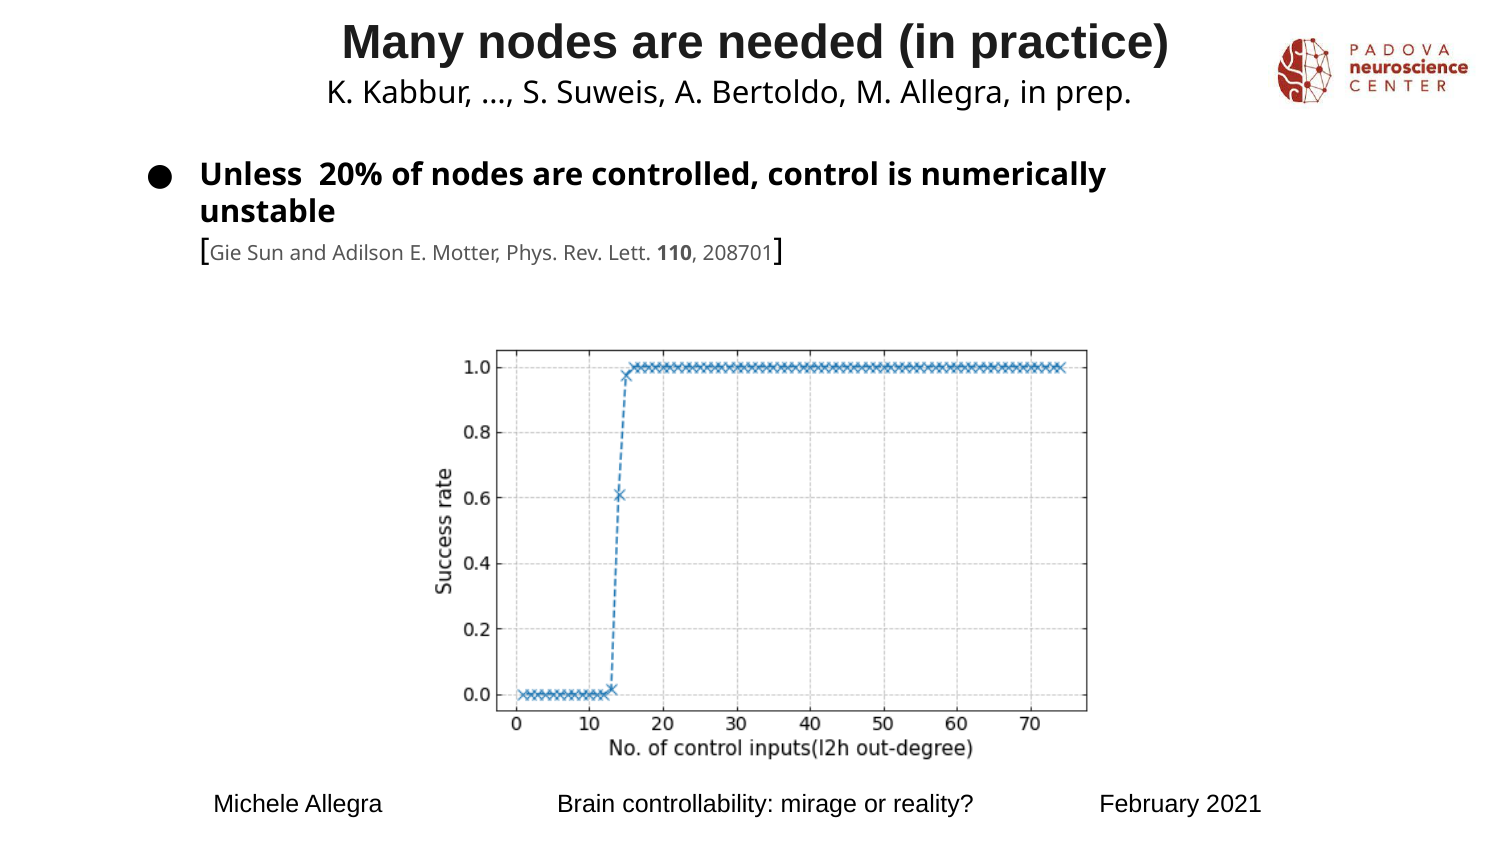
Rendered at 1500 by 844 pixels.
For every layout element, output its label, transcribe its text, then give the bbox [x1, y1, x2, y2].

text_box Unless 20% of nodes are controlled, control is numerically unstable [Gie Sun and Adilson E. Motter, Phys. Rev. Lett. 110, 208701] [109, 82, 1241, 715]
text_box Michele Allegra Brain controllability: mirage or reality? February 2021 [64, 776, 1415, 828]
text_box K. Kabbur, …, S. Suweis, A. Bertoldo, M. Allegra, in prep. [236, 82, 1303, 125]
text_box Many nodes are needed (in practice) [62, 0, 1450, 82]
picture [1268, 10, 1476, 123]
picture [401, 293, 1163, 770]
